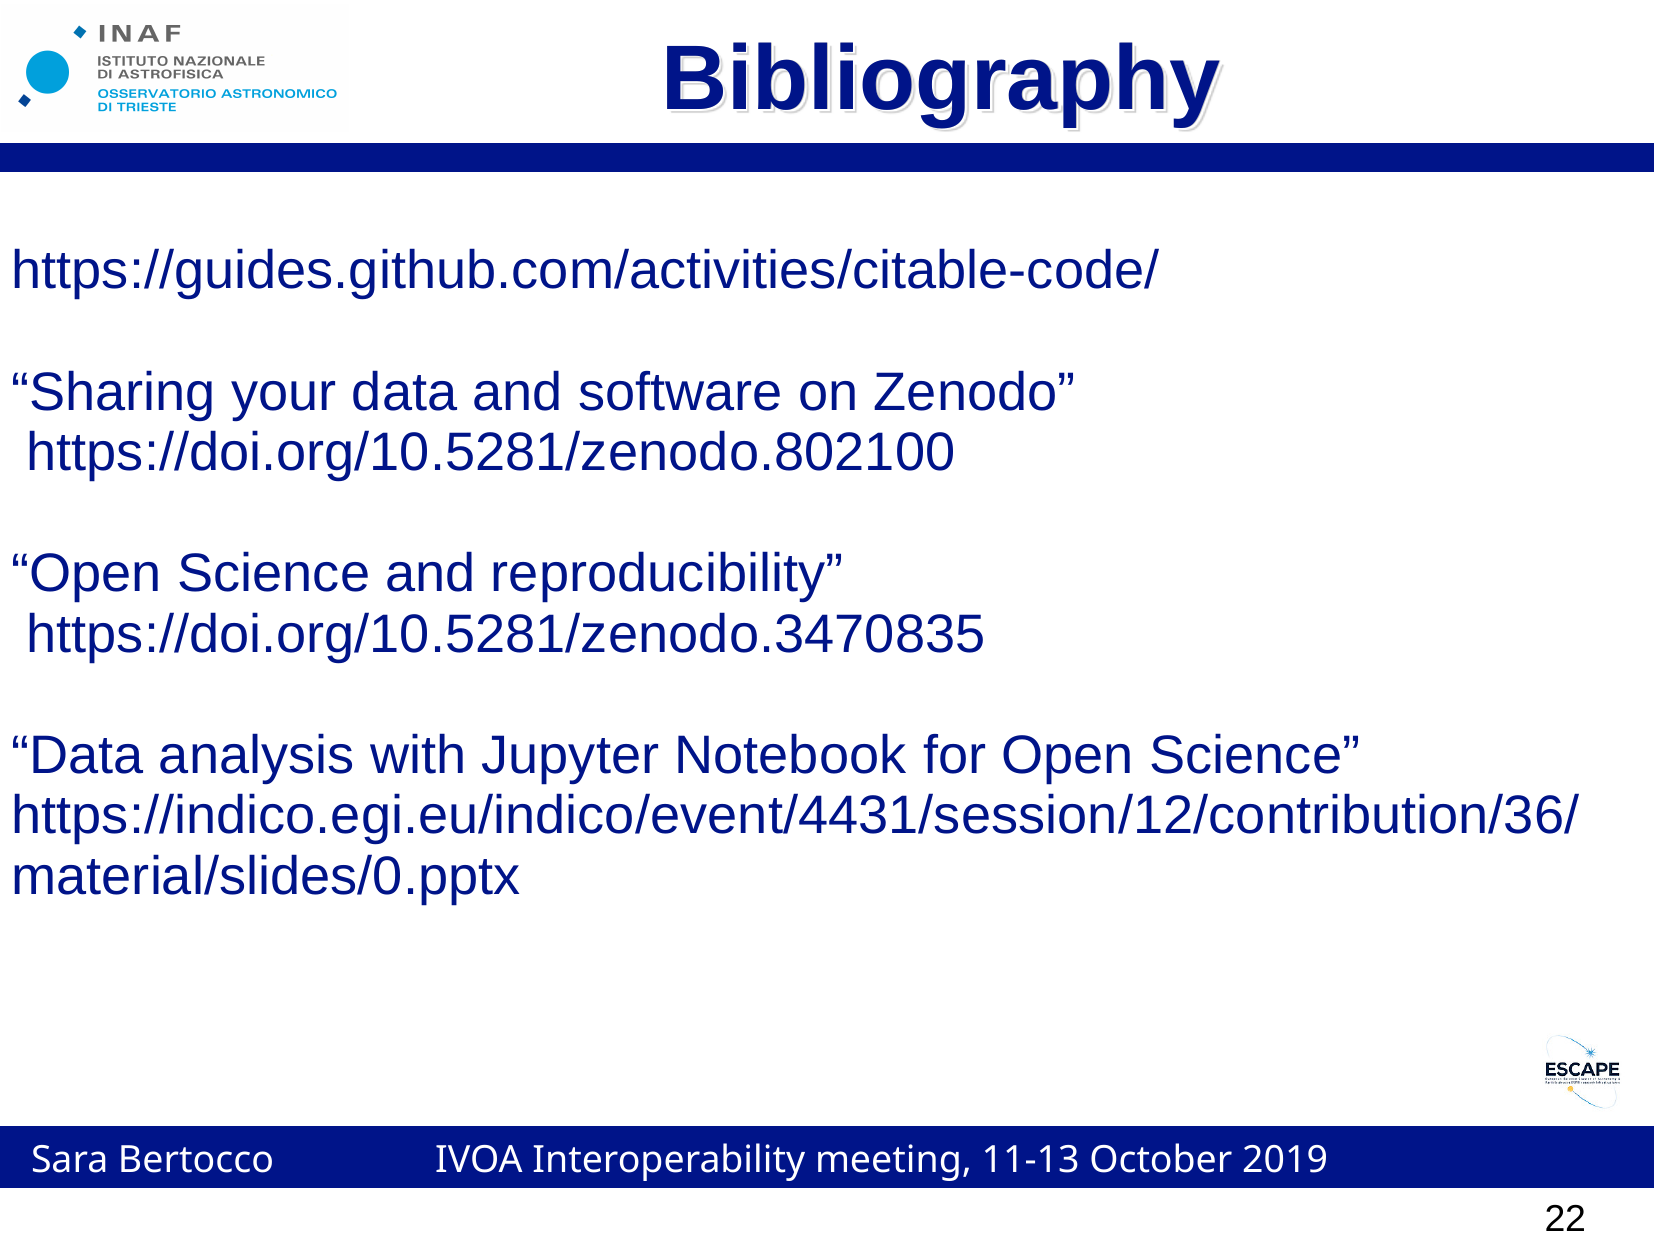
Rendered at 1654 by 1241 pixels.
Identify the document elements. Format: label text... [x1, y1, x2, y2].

title Bibliography [348, 4, 1535, 151]
text_box https://guides.github.com/activities/citable-code/ “Sharing your data and software on Zenodo” https://doi.org/10.5281/zenodo.802100 “Open Science and reproducibility” https://doi.org/10.5281/zenodo.3470835 “Data analysis with Jupyter Notebook for Open Science” https://indico.egi.eu/indico/event/4431/session/12/contribution/36/material/slides/0.pptx [0, 171, 1654, 1217]
picture [1519, 1027, 1645, 1116]
text_box [0, 143, 1654, 171]
picture [1, 4, 348, 132]
text_box <number> [1529, 1217, 1654, 1241]
